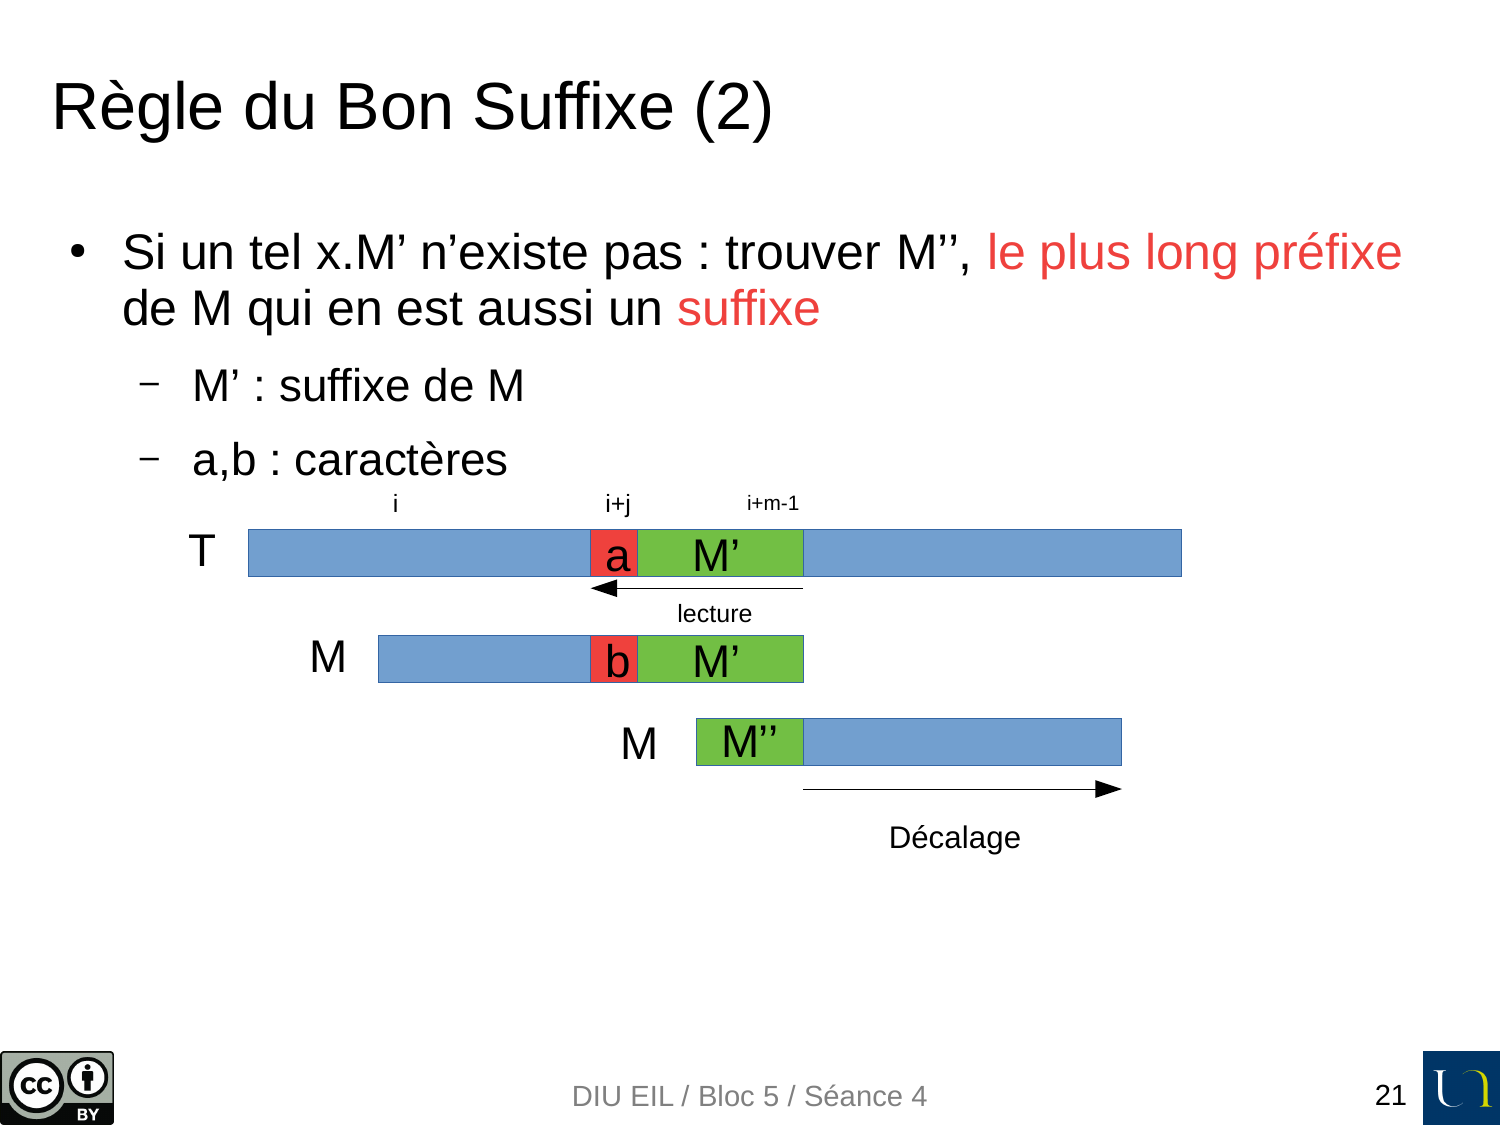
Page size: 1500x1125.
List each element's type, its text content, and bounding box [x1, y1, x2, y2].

text_box [378, 635, 590, 683]
text_box [646, 529, 678, 577]
picture [1417, 1051, 1500, 1125]
text_box M [295, 623, 363, 690]
text_box [756, 529, 1182, 577]
text_box M’ [678, 522, 756, 589]
text_box i [378, 481, 414, 525]
text_box lecture [662, 592, 768, 636]
text_box M’ [678, 636, 756, 695]
title Règle du Bon Suffixe (2) [51, 44, 1449, 170]
text_box [804, 718, 1122, 766]
text_box i+m-1 [732, 484, 815, 523]
text_box M [605, 711, 674, 778]
list Si un tel x.M’ n’existe pas : trouver M’’, le plus long préfixe de M qui en est aussi un suffixe M’ : suffixe de M a,b : caractères [51, 224, 1449, 1052]
text_box T [173, 517, 232, 584]
text_box M’’ [696, 718, 804, 766]
text_box [756, 635, 804, 683]
text_box [248, 529, 590, 577]
text_box [646, 635, 678, 683]
text_box i+j [590, 481, 646, 525]
text_box Décalage [874, 812, 1037, 863]
text_box b [590, 628, 646, 695]
picture [0, 1051, 114, 1125]
text_box a [590, 525, 646, 588]
